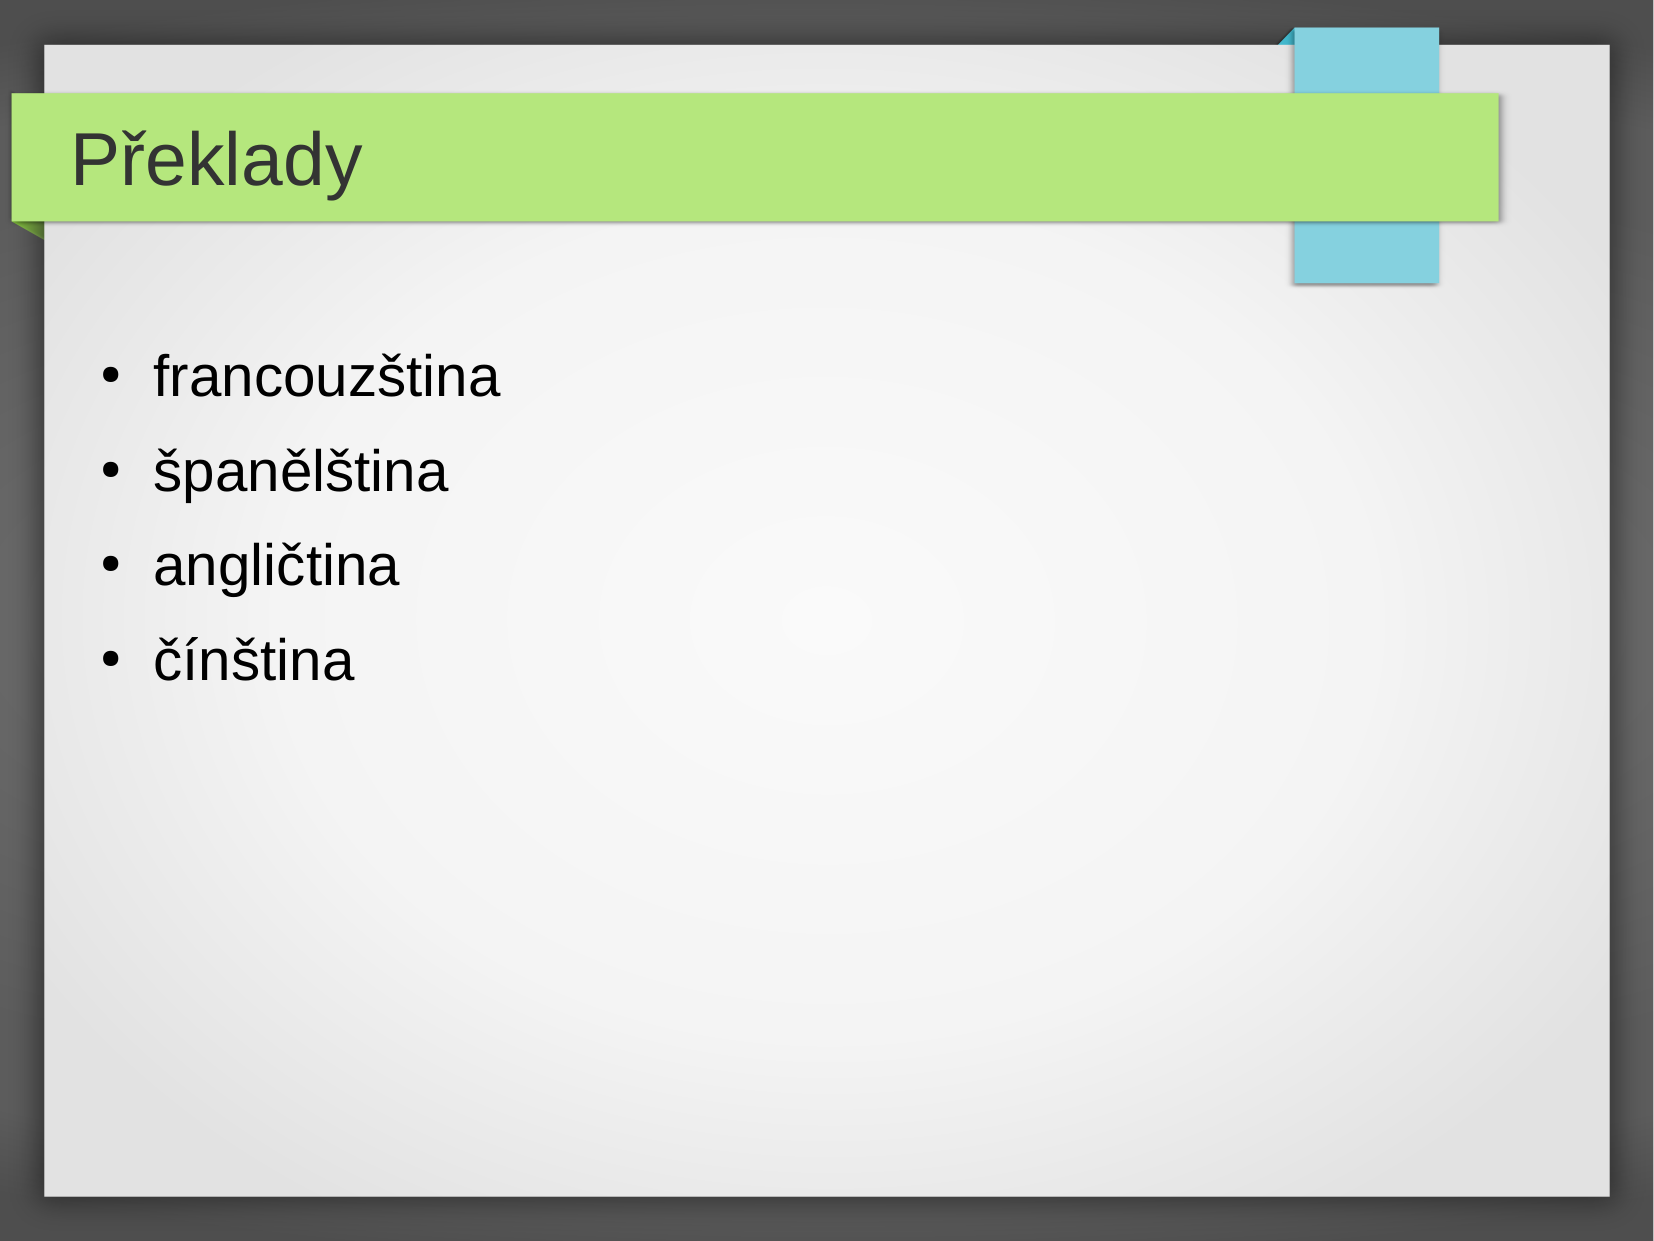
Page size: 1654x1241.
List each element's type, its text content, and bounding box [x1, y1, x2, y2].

picture [0, 0, 1654, 1241]
list francouzština španělština angličtina čínština [82, 343, 1538, 1063]
title Překlady [70, 106, 1229, 213]
